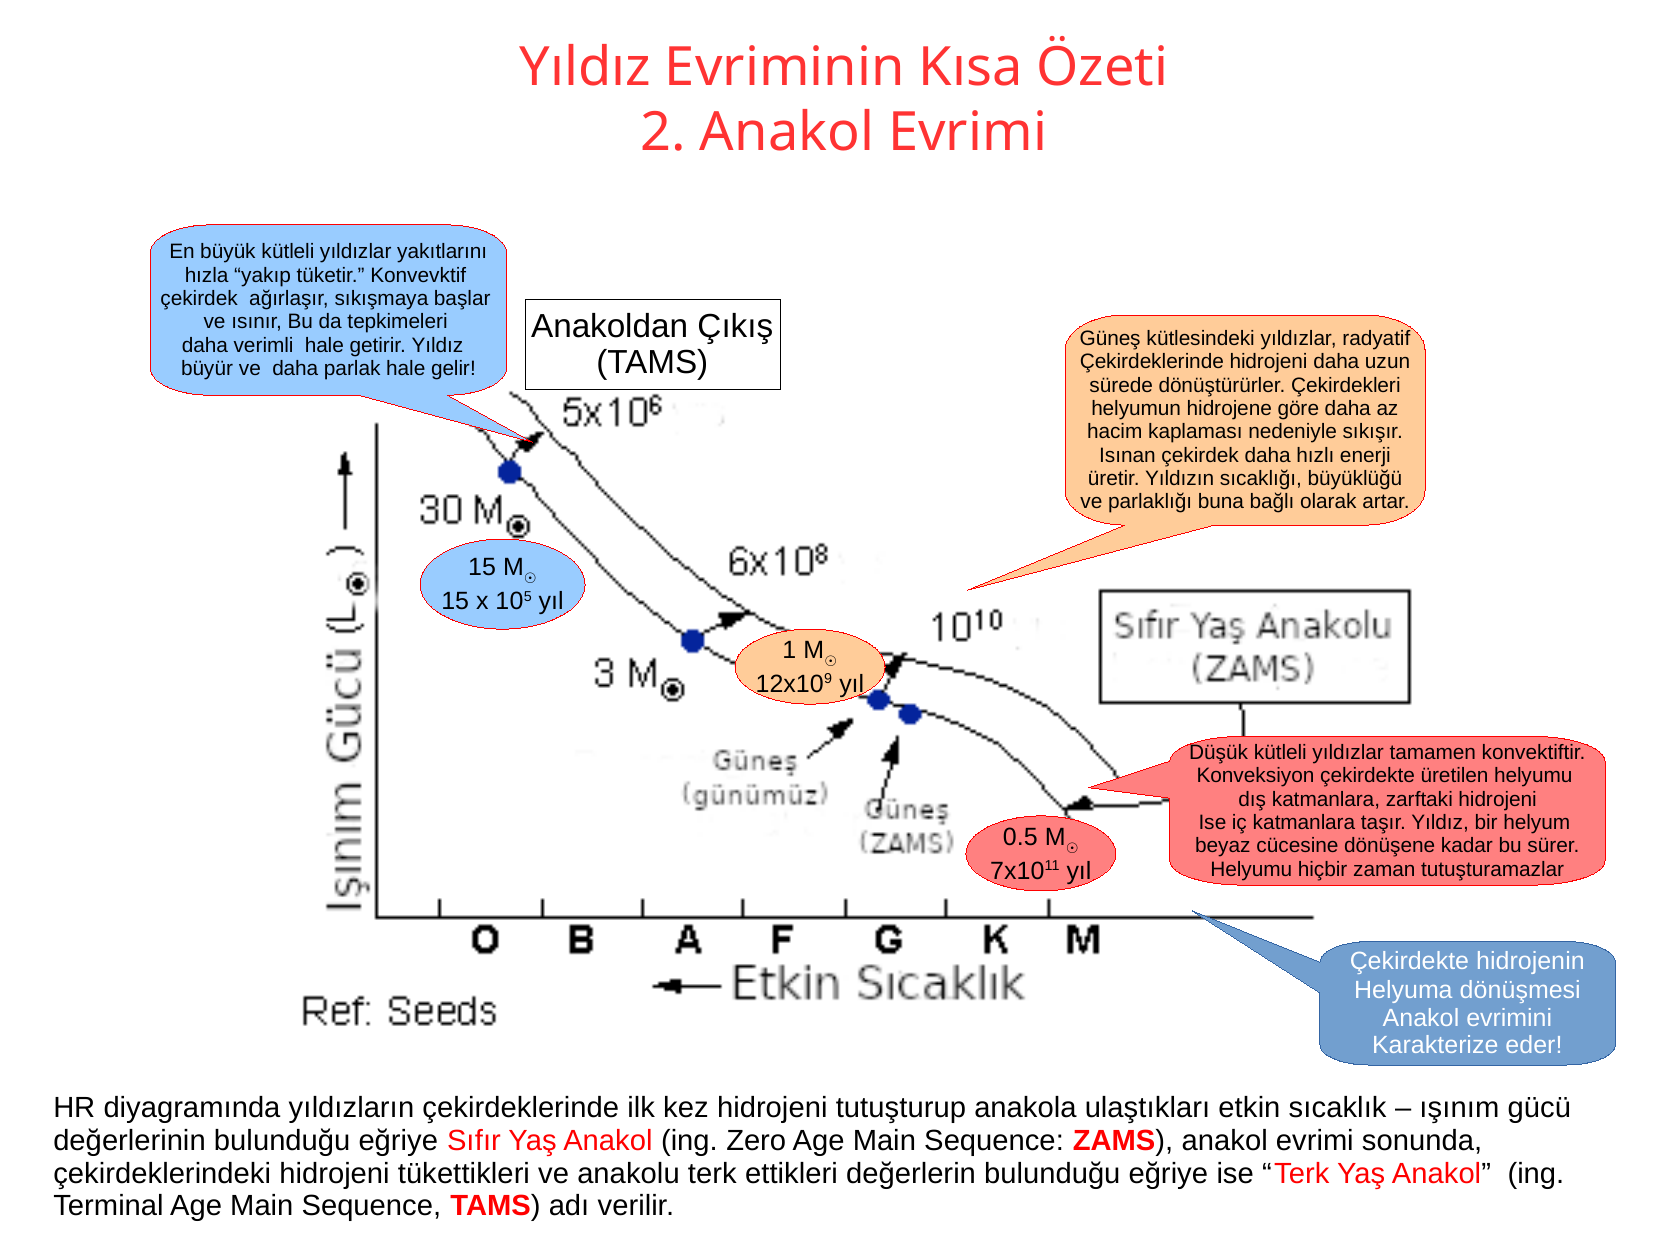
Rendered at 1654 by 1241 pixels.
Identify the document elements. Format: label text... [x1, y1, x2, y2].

text_box Düşük kütleli yıldızlar tamamen konvektiftir. Konveksiyon çekirdekte üretilen helyumu dış katmanlara, zarftaki hidrojeni Ise iç katmanlara taşır. Yıldız, bir helyum beyaz cücesine dönüşene kadar bu sürer. Helyumu hiçbir zaman tutuşturamazlar [1088, 736, 1606, 886]
text_box En büyük kütleli yıldızlar yakıtlarını hızla “yakıp tüketir.” Konvevktif çekirdek ağırlaşır, sıkışmaya başlar ve ısınır, Bu da tepkimeleri daha verimli hale getirir. Yıldız büyür ve daha parlak hale gelir! [150, 224, 533, 443]
text_box 0.5 M☉ 7x1011 yıl [965, 815, 1116, 891]
text_box 15 M☉ 15 x 105 yıl [420, 539, 586, 630]
text_box Güneş kütlesindeki yıldızlar, radyatif Çekirdeklerinde hidrojeni daha uzun sürede dönüştürürler. Çekirdekleri helyumun hidrojene göre daha az hacim kaplaması nedeniyle sıkışır. Isınan çekirdek daha hızlı enerji üretir. Yıldızın sıcaklığı, büyüklüğü ve parlaklığı buna bağlı olarak artar. [967, 315, 1426, 591]
text_box HR diyagramında yıldızların çekirdeklerinde ilk kez hidrojeni tutuşturup anakola ulaştıkları etkin sıcaklık – ışınım gücü değerlerinin bulunduğu eğriye Sıfır Yaş Anakol (ing. Zero Age Main Sequence: ZAMS), anakol evrimi sonunda, çekirdeklerindeki hidrojeni tükettikleri ve anakolu terk ettikleri değerlerin bulunduğu eğriye ise “Terk Yaş Anakol” (ing. Terminal Age Main Sequence, TAMS) adı verilir. [38, 1083, 1629, 1230]
text_box 1 M☉ 12x109 yıl [735, 629, 886, 705]
text_box Anakoldan Çıkış (TAMS) [525, 299, 781, 390]
text_box Çekirdekte hidrojenin Helyuma dönüşmesi Anakol evrimini Karakterize eder! [1192, 910, 1616, 1066]
picture [276, 344, 1426, 1069]
title Yıldız Evriminin Kısa Özeti 2. Anakol Evrimi [82, 29, 1571, 163]
